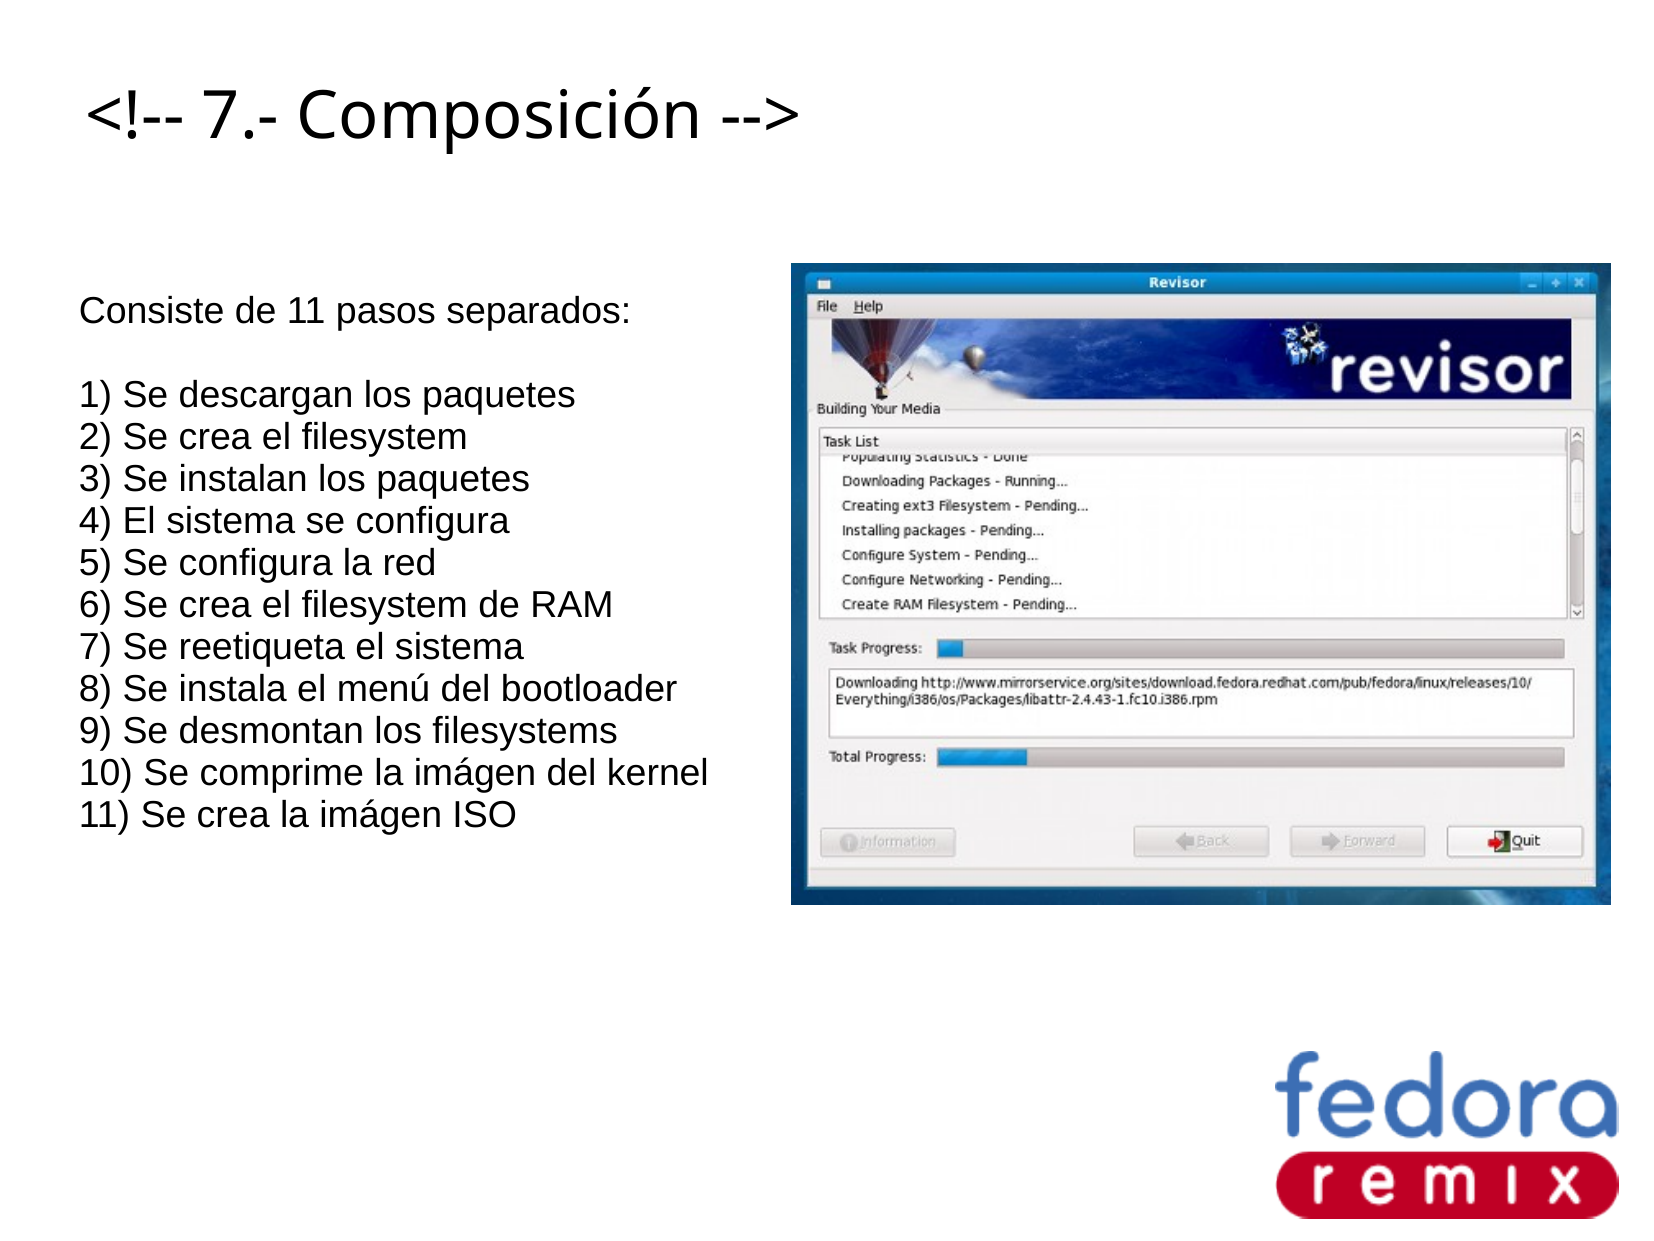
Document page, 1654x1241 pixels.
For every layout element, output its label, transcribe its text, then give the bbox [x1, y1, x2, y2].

picture [791, 263, 1611, 905]
list <!-- 7.- Composición --> [14, 67, 1576, 146]
text_box Consiste de 11 pasos separados: 1) Se descargan los paquetes 2) Se crea el filesystem 3) Se instalan los paquetes 4) El sistema se configura 5) Se configura la red 6) Se crea el filesystem de RAM 7) Se reetiqueta el sistema 8) Se instala el menú del bootloader 9) Se desmontan los filesystems 10) Se comprime la imágen del kernel 11) Se crea la imágen ISO [64, 282, 788, 843]
picture [1275, 1051, 1619, 1219]
